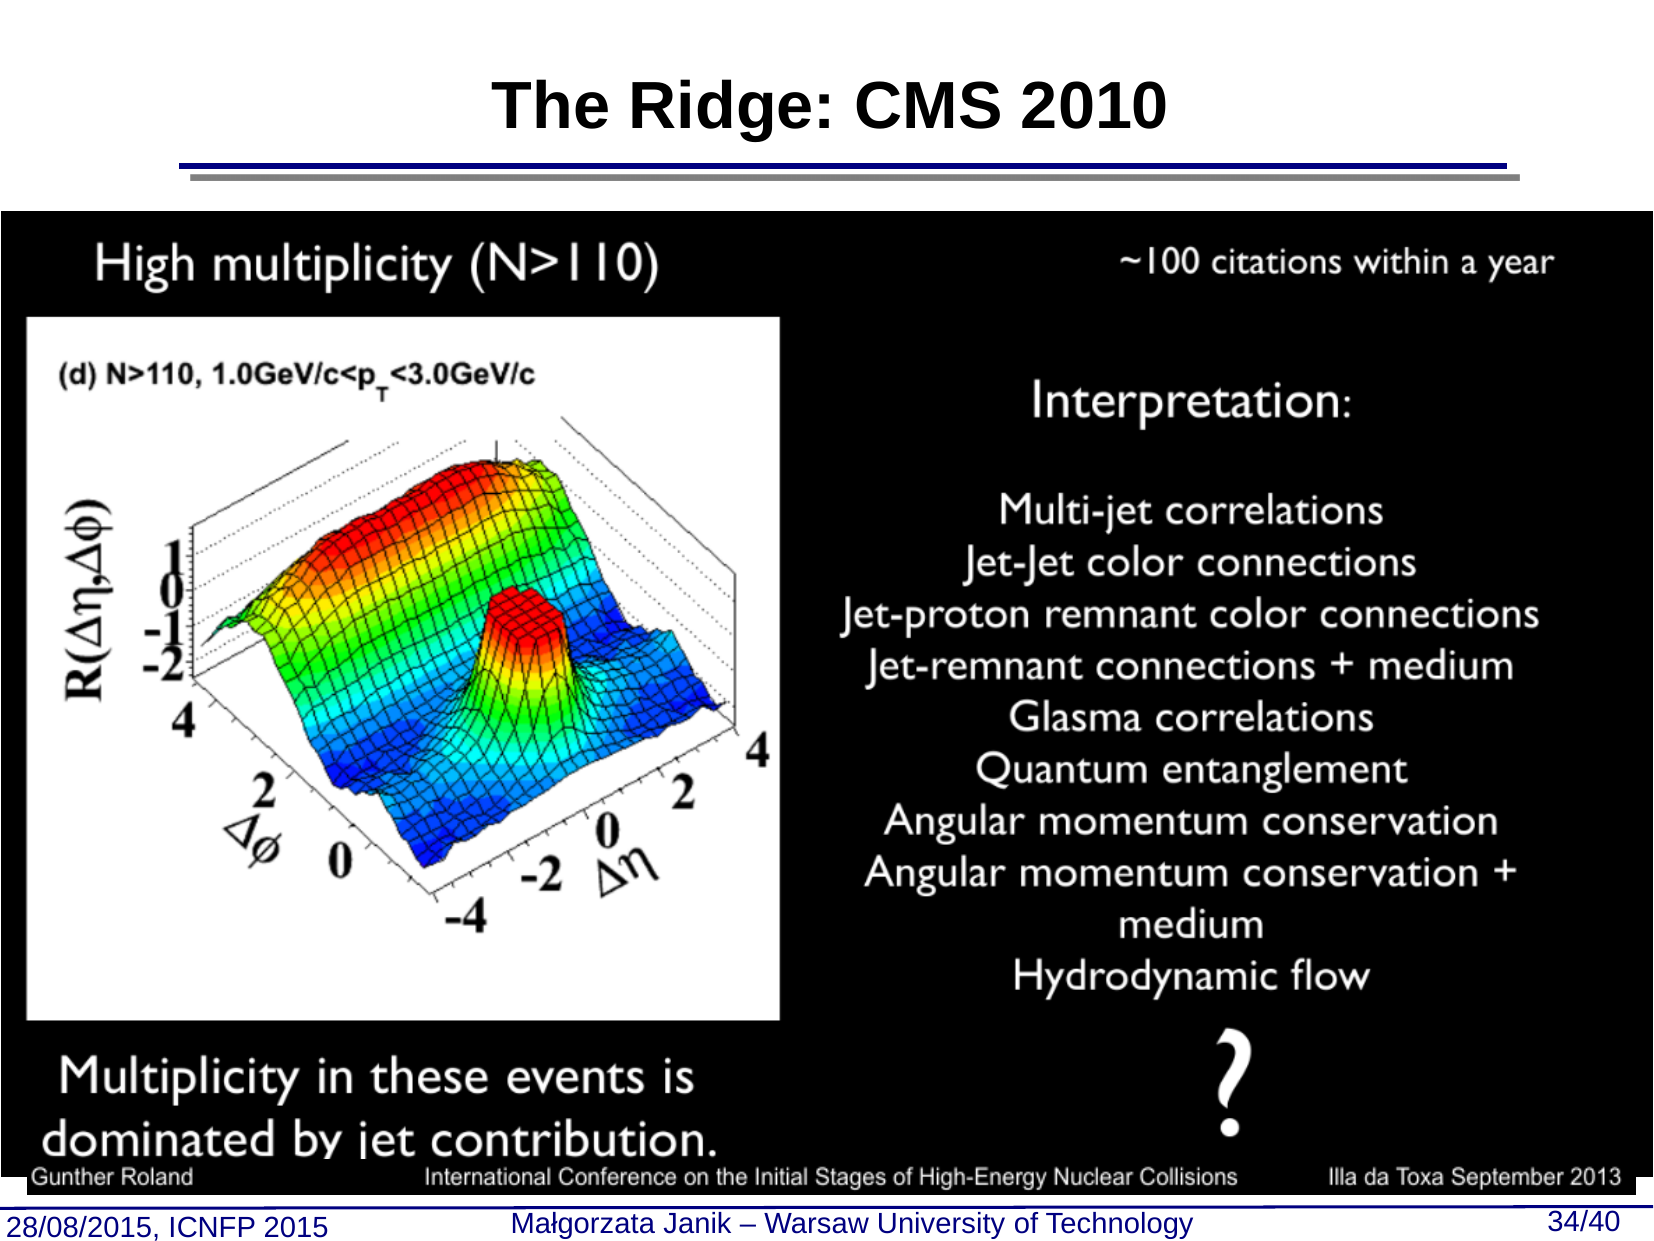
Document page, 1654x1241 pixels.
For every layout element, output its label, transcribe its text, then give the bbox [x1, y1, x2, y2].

picture [1, 211, 1653, 1195]
title The Ridge: CMS 2010 [86, 30, 1575, 181]
